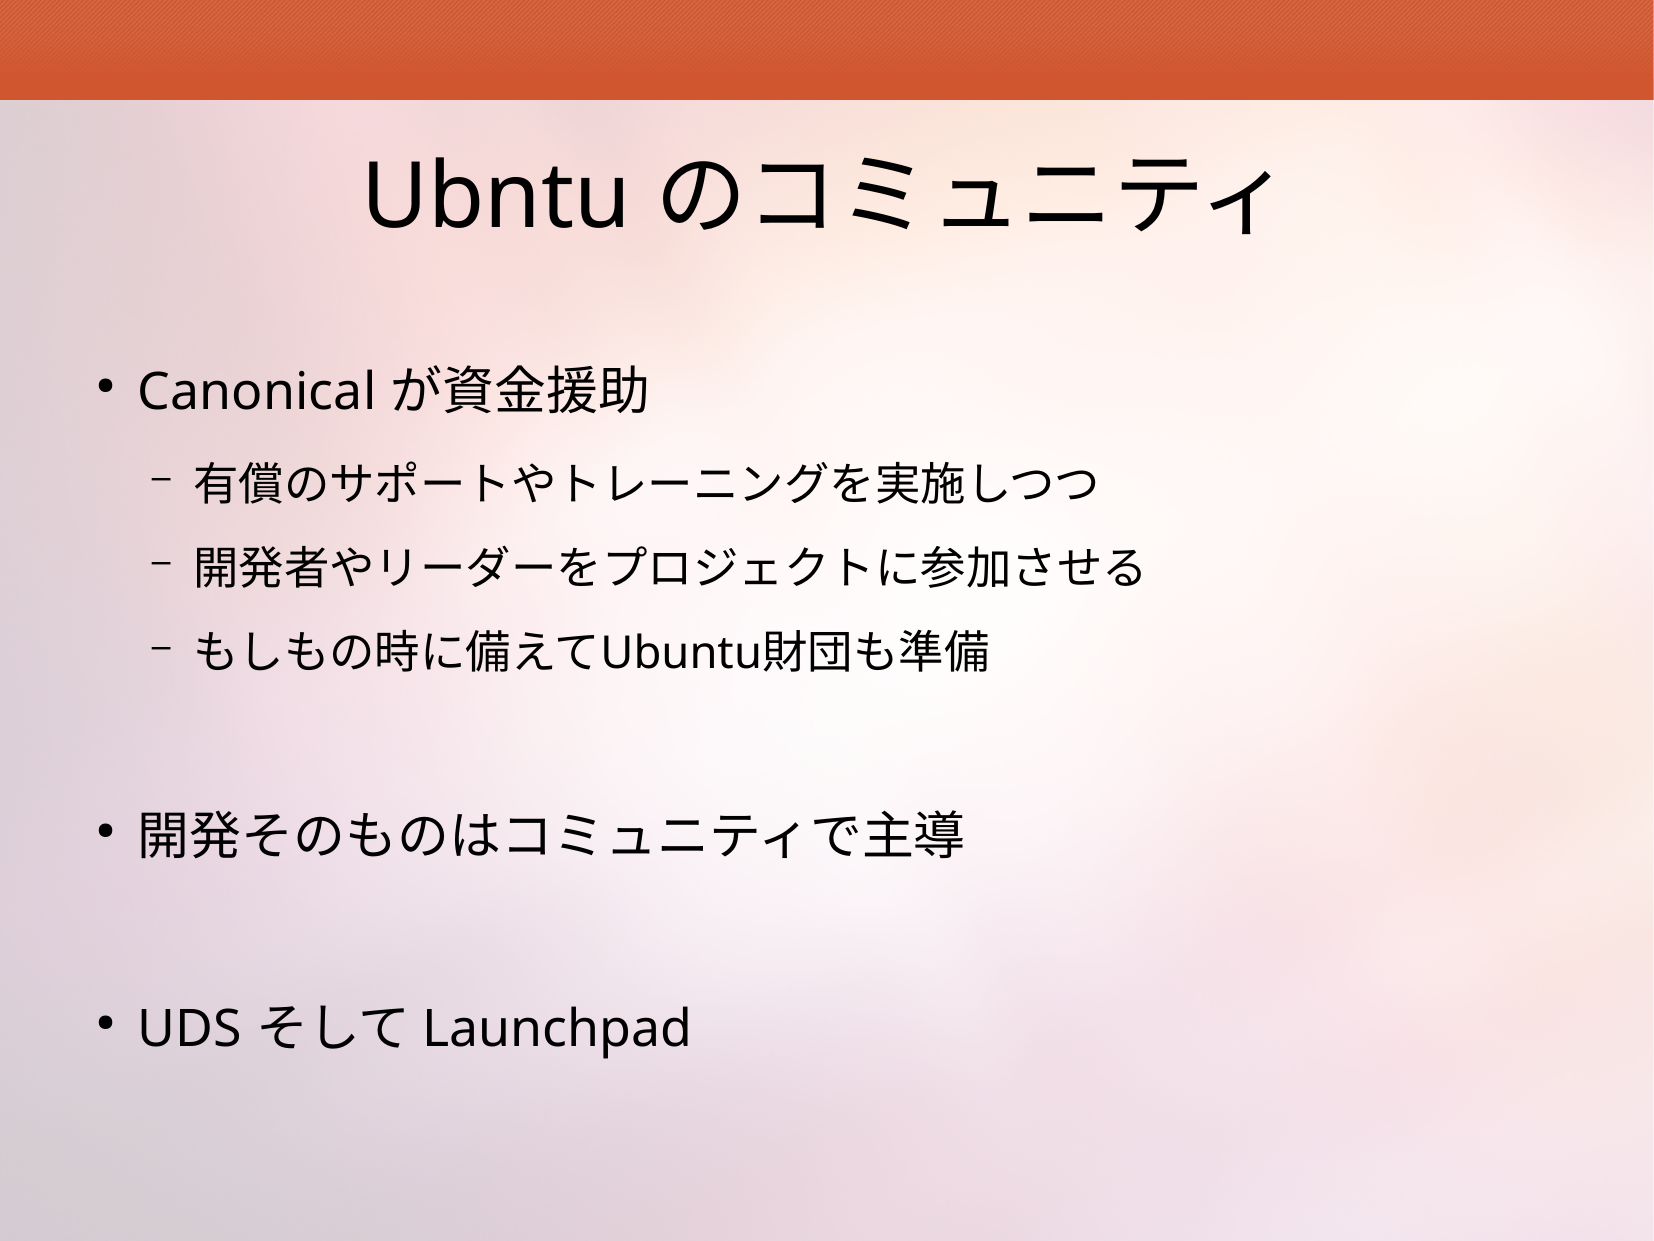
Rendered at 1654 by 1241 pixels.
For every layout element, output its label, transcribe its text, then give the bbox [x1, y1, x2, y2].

title Ubntu のコミュニティ [82, 118, 1571, 257]
list Canonical が資金援助 有償のサポートやトレーニングを実施しつつ 開発者やリーダーをプロジェクトに参加させる もしもの時に備えてUbuntu財団も準備 開発そのものはコミュニティで主導 UDS そして Launchpad [82, 349, 1538, 1069]
picture [0, 0, 1654, 1241]
